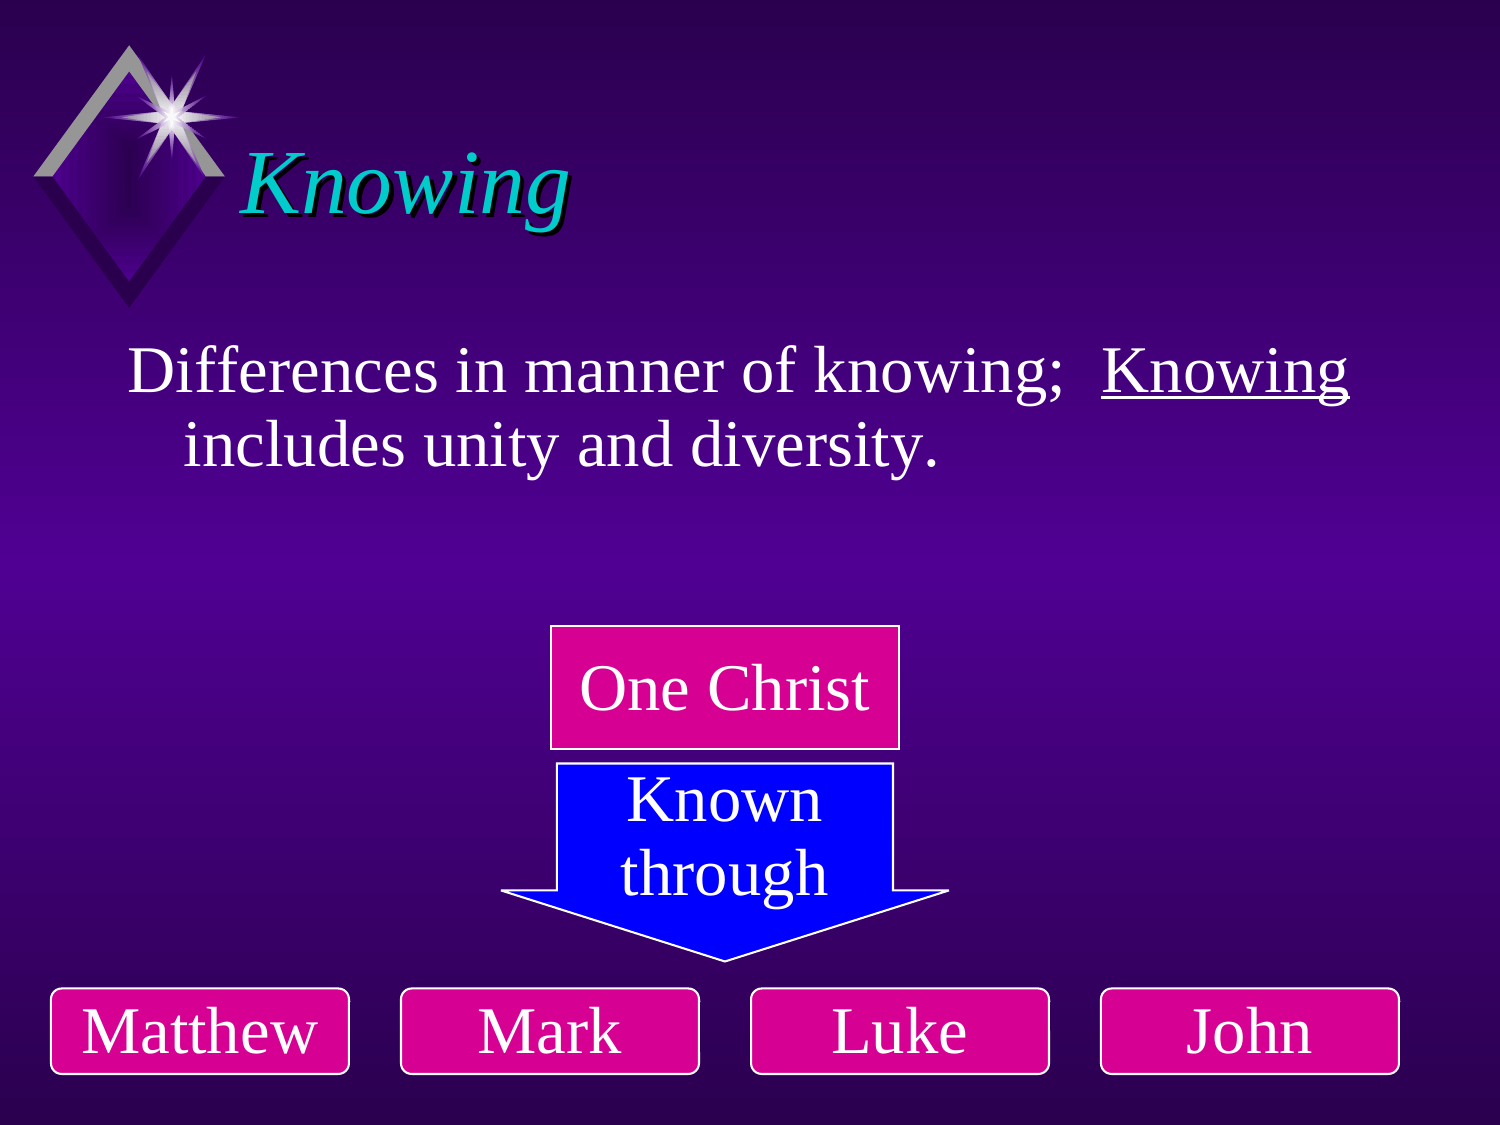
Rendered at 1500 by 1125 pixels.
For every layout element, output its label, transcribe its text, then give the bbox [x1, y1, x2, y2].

text_box One Christ [550, 625, 899, 749]
list Differences in manner of knowing; Knowing includes unity and diversity. [112, 324, 1388, 1001]
text_box Matthew [50, 988, 349, 1074]
text_box Mark [400, 988, 699, 1074]
text_box Luke [751, 988, 1049, 1074]
title Knowing [224, 78, 1388, 288]
text_box Known through [500, 763, 949, 962]
text_box John [1100, 988, 1399, 1074]
